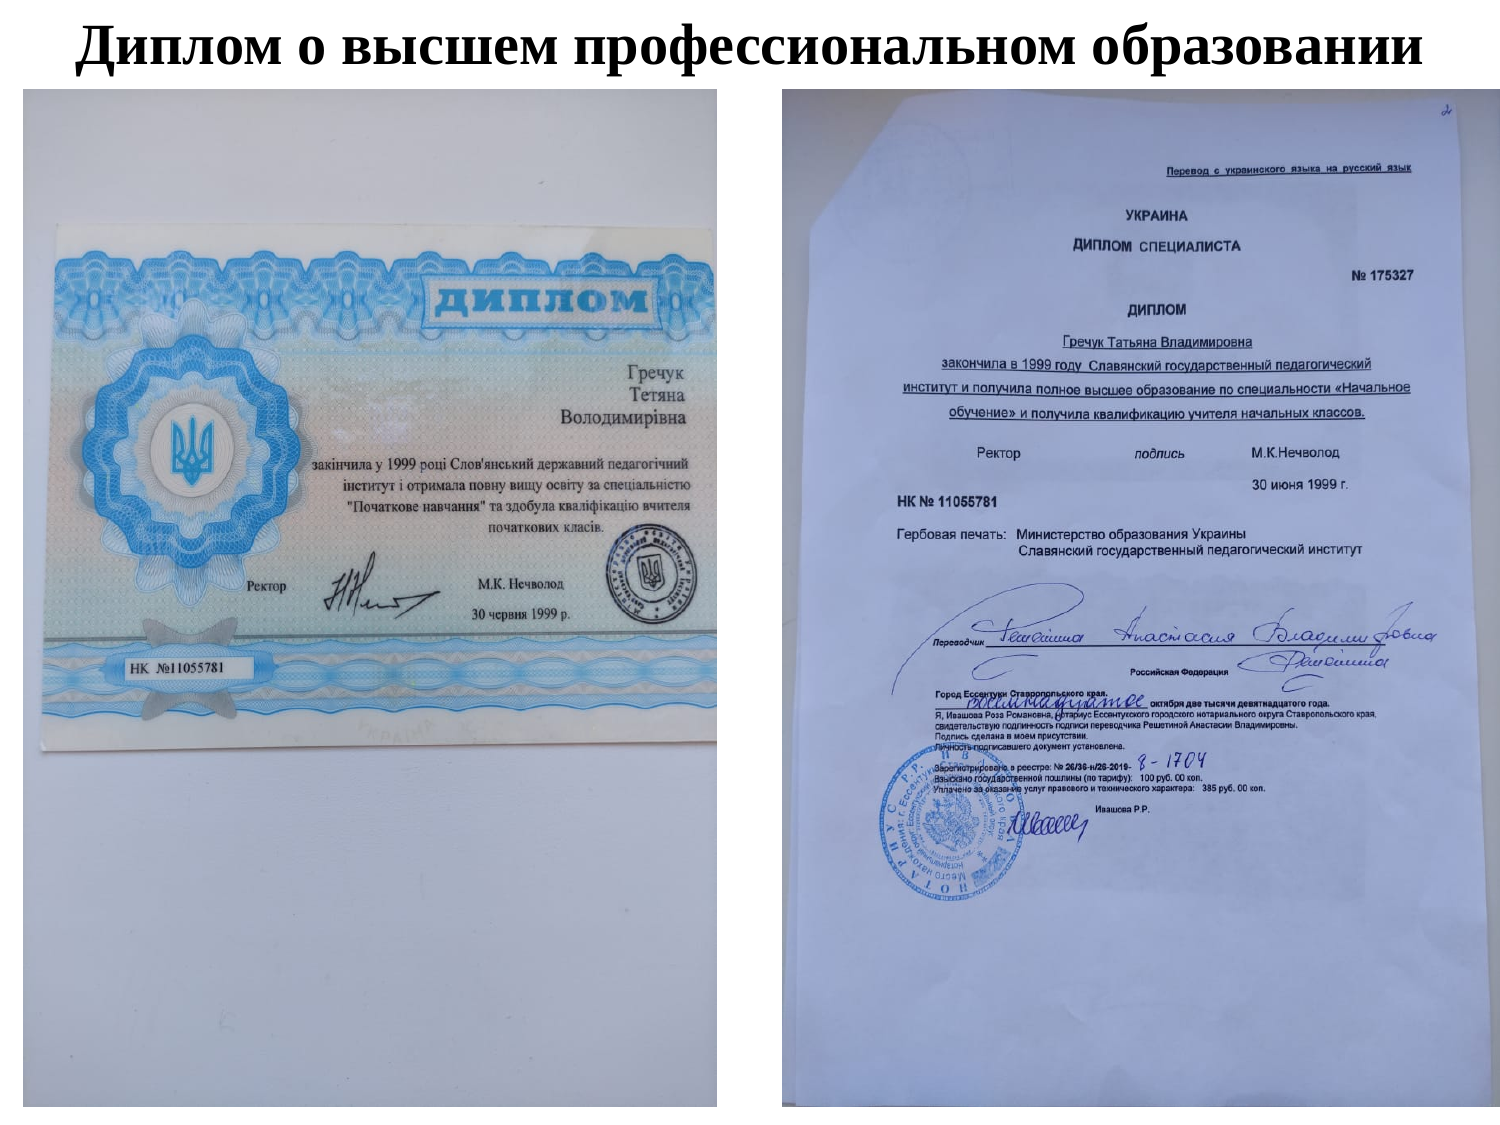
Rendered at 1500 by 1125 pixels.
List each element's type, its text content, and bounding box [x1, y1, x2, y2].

picture [23, 89, 717, 1107]
text_box Диплом о высшем профессиональном образовании [0, 4, 1500, 85]
picture [782, 89, 1500, 1107]
